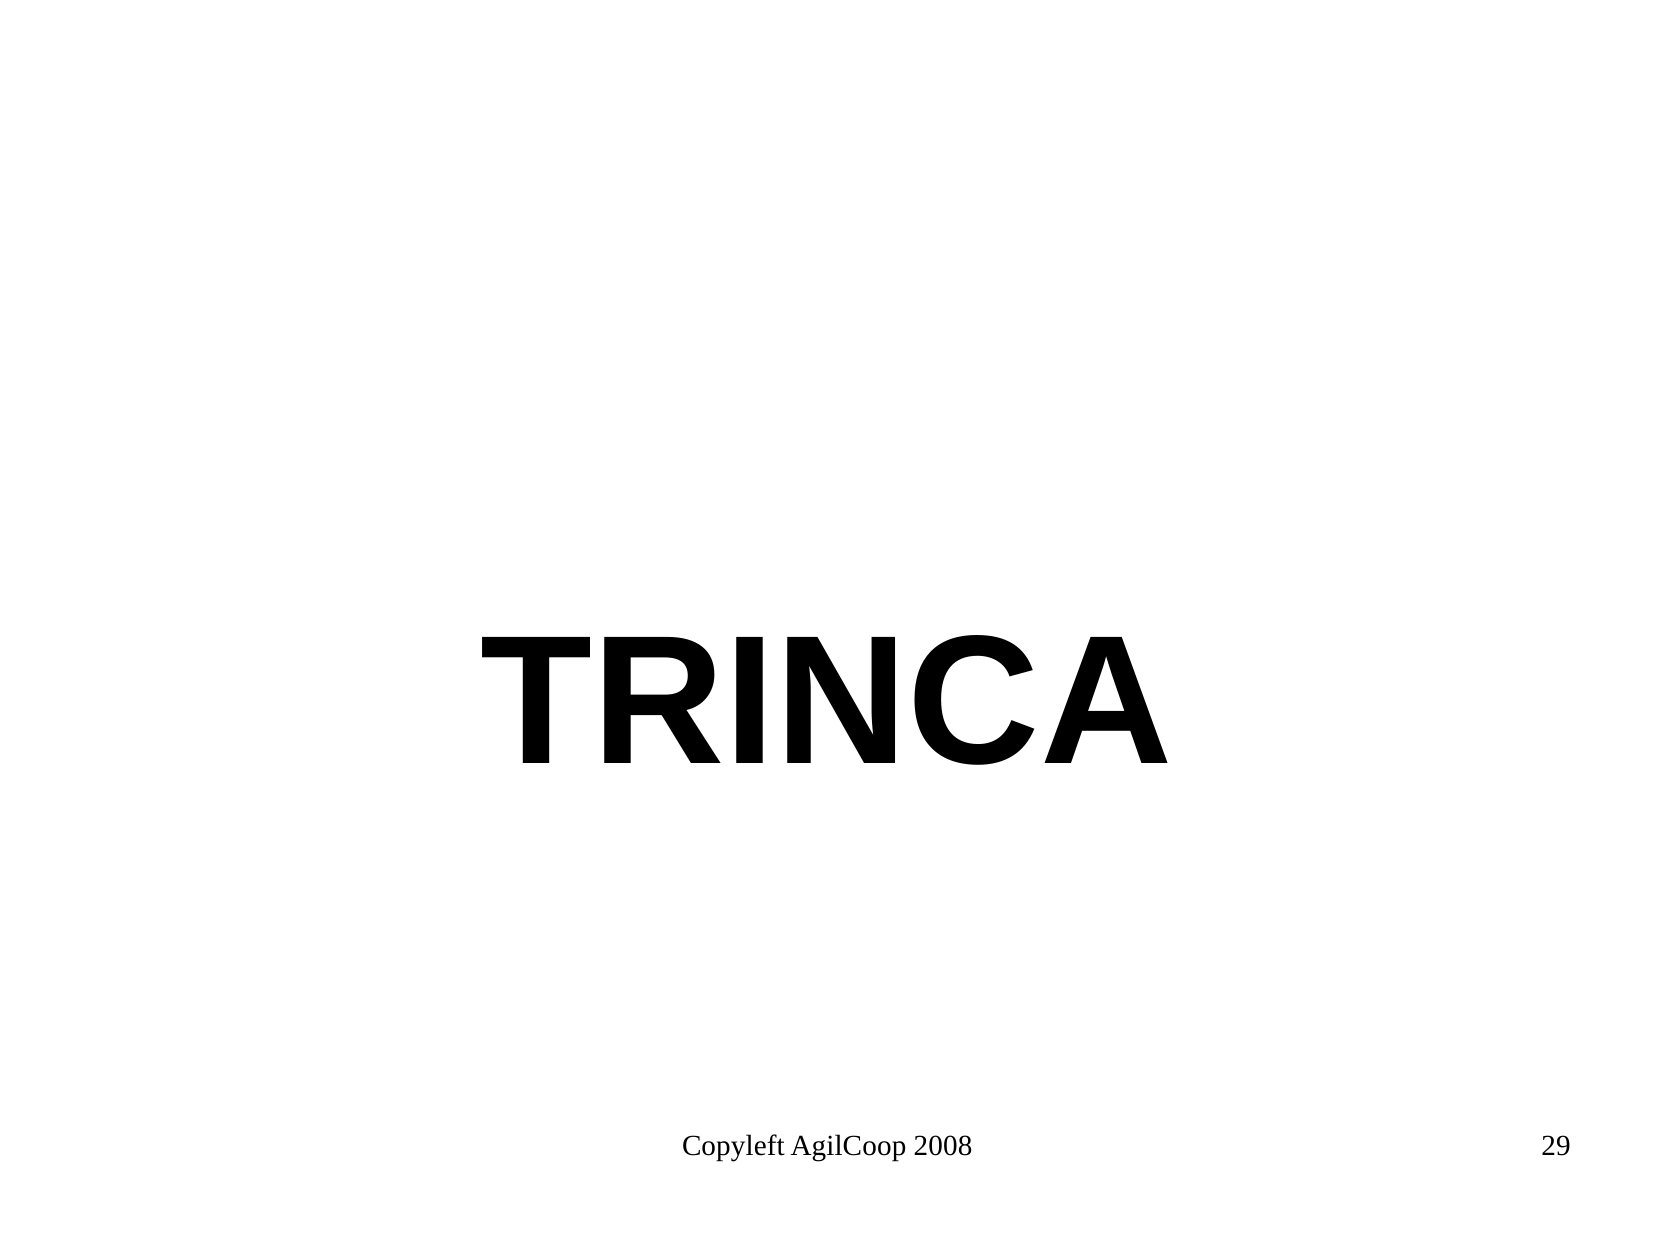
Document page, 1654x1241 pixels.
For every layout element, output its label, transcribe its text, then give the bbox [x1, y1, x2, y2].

subtitle TRINCA [82, 297, 1571, 1102]
